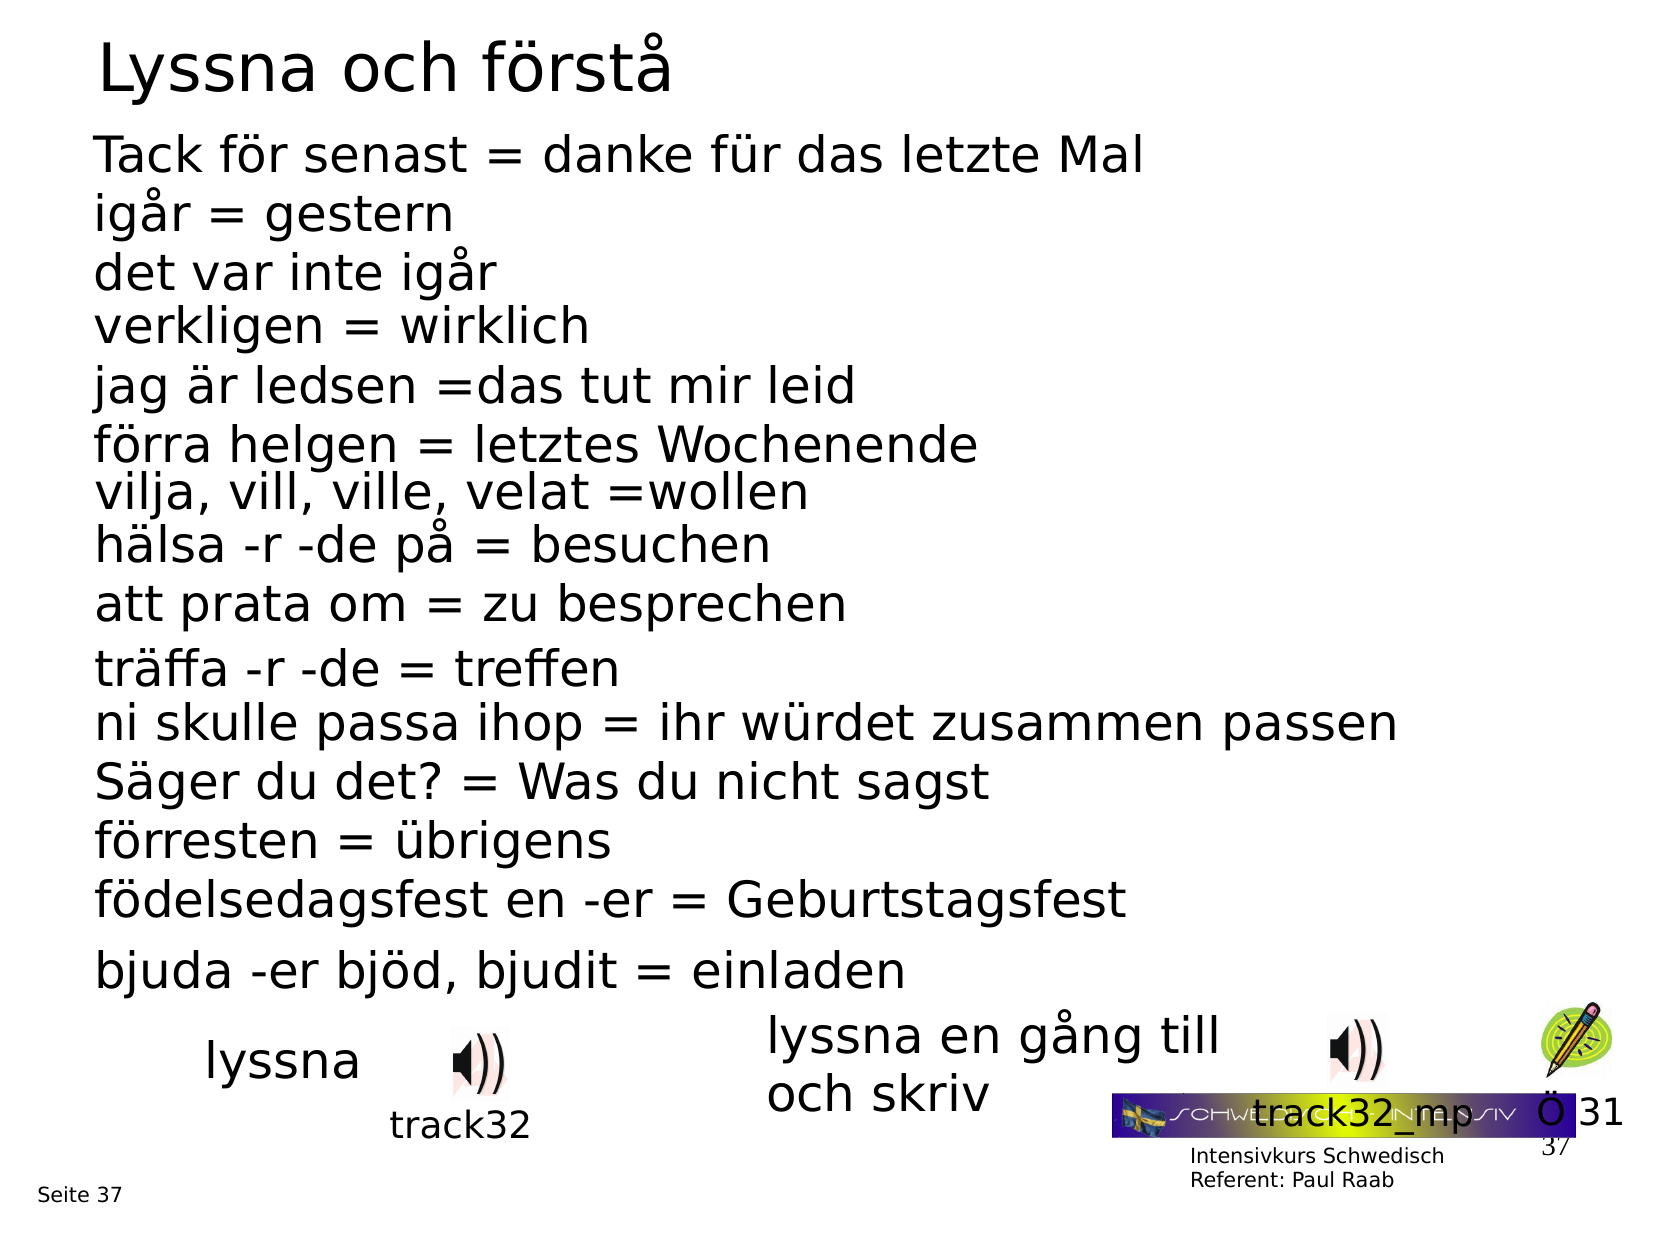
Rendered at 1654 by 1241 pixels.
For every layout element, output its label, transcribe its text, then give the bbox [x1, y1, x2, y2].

text_box att prata om = zu besprechen [79, 567, 901, 641]
text_box träffa -r -de = treffen [79, 632, 676, 686]
picture [450, 1026, 510, 1096]
text_box Lyssna och förstå [61, 21, 713, 115]
text_box förra helgen = letztes Wochenende [79, 423, 1013, 482]
text_box vilja, vill, ville, velat =wollen [79, 455, 863, 529]
picture [1327, 1012, 1388, 1088]
text_box hälsa -r -de på = besuchen [79, 508, 826, 567]
text_box Ö 31 [1521, 1083, 1654, 1142]
text_box [112, 57, 751, 118]
text_box födelsedagsfest en -er = Geburtstagsfest [79, 863, 1163, 937]
text_box jag är ledsen =das tut mir leid [79, 349, 1051, 423]
text_box verkligen = wirklich [79, 290, 638, 349]
text_box bjuda -er bjöd, bjudit = einladen [79, 934, 1051, 1008]
text_box förresten = übrigens [79, 804, 676, 878]
text_box lyssna en gång till och skriv [751, 999, 1319, 1131]
text_box Säger du det? = Was du nicht sagst [79, 745, 1013, 819]
text_box igår = gestern [79, 177, 536, 236]
text_box det var inte igår [79, 236, 536, 290]
text_box Tack för senast = danke für das letzte Mal [79, 118, 1163, 192]
picture [1541, 1002, 1612, 1078]
text_box track32 [374, 1096, 563, 1155]
picture [1112, 1131, 1237, 1138]
text_box ni skulle passa ihop = ihr würdet zusammen passen [79, 686, 1463, 760]
text_box lyssna [189, 1024, 383, 1099]
text_box track32_mp [1237, 1084, 1519, 1143]
